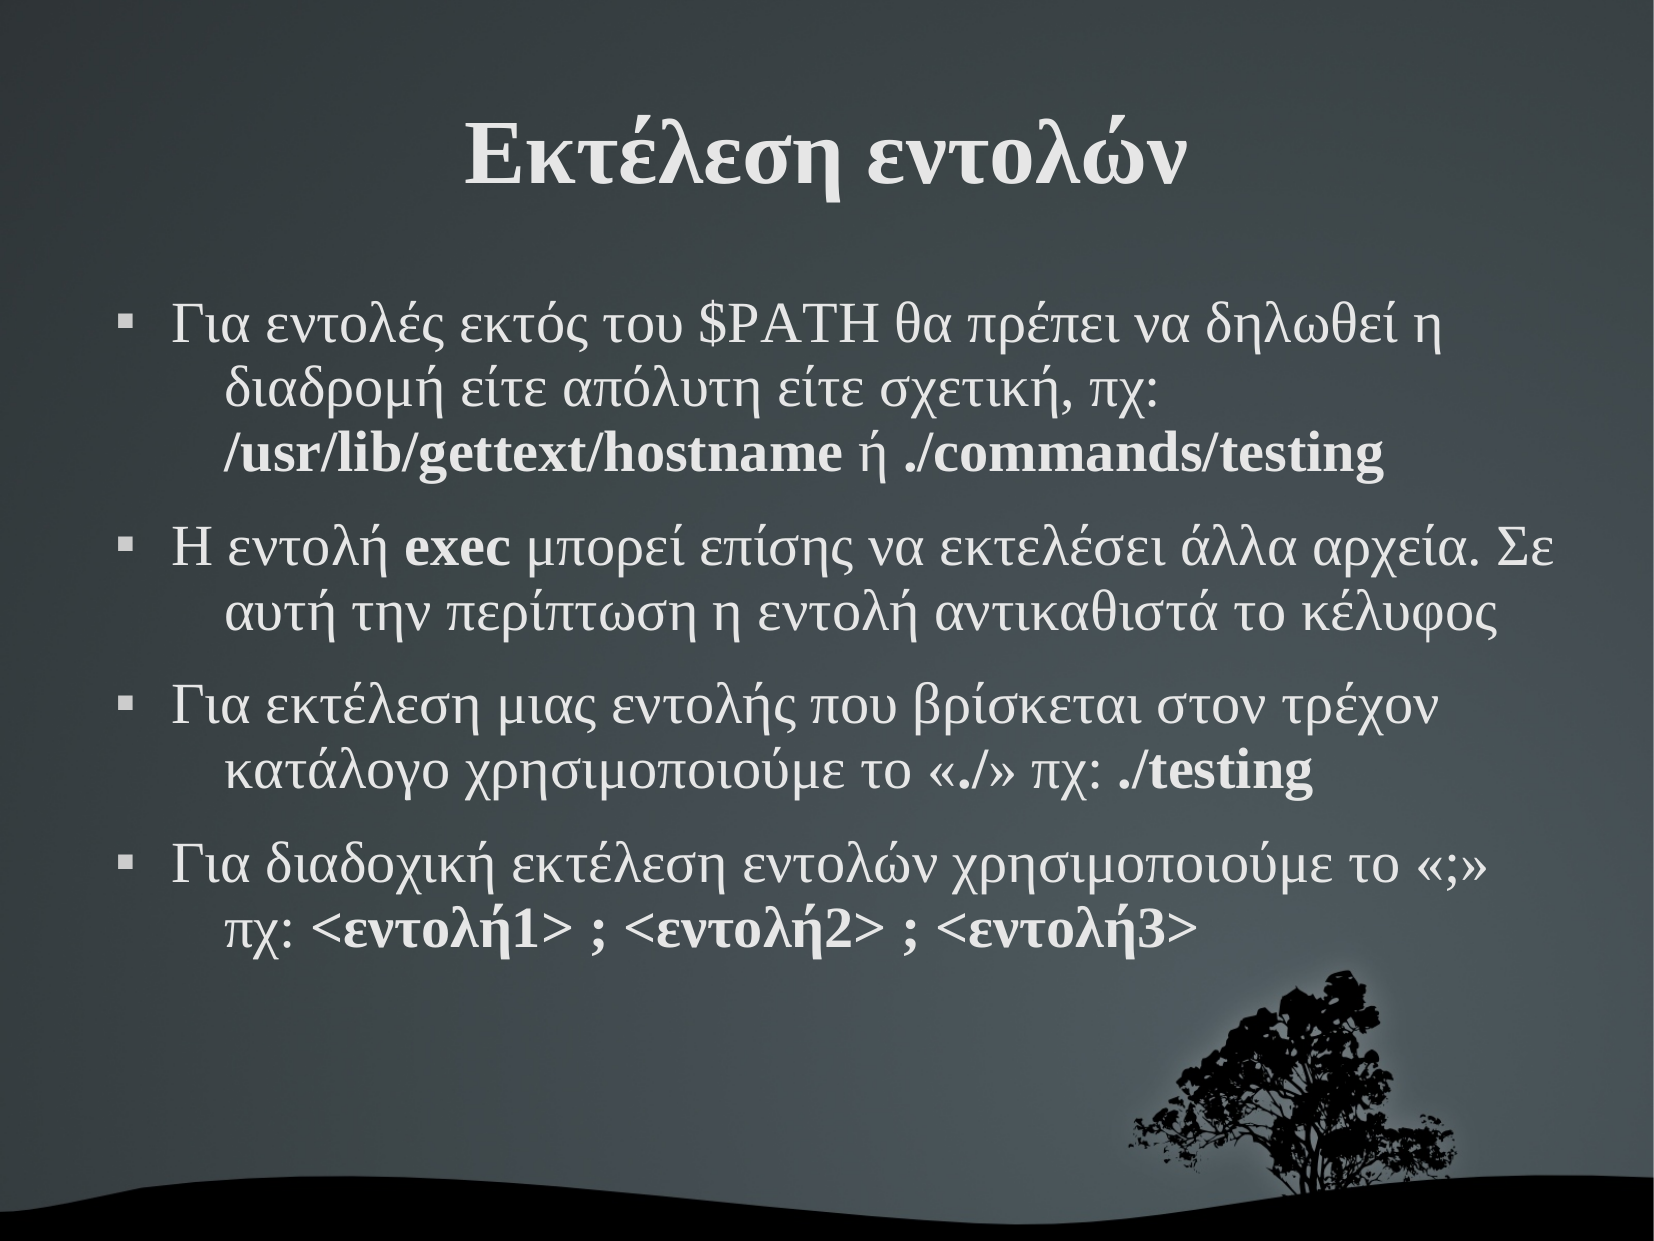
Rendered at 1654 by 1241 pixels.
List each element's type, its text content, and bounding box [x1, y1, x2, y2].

picture [0, 0, 1654, 1241]
title Εκτέλεση εντολών [82, 49, 1571, 257]
list Για εντολές εκτός του $PATH θα πρέπει να δηλωθεί η διαδρομή είτε απόλυτη είτε σχετική, πχ: /usr/lib/gettext/hostname ή ./commands/testing Η εντολή exec μπορεί επίσης να εκτελέσει άλλα αρχεία. Σε αυτή την περίπτωση η εντολή αντικαθιστά το κέλυφος Για εκτέλεση μιας εντολής που βρίσκεται στον τρέχον κατάλογο χρησιμοποιούμε το «./» πχ: ./testing Για διαδοχική εκτέλεση εντολών χρησιμοποιούμε το «;» πχ: <εντολή1> ; <εντολή2> ; <εντολή3> [82, 290, 1571, 1241]
